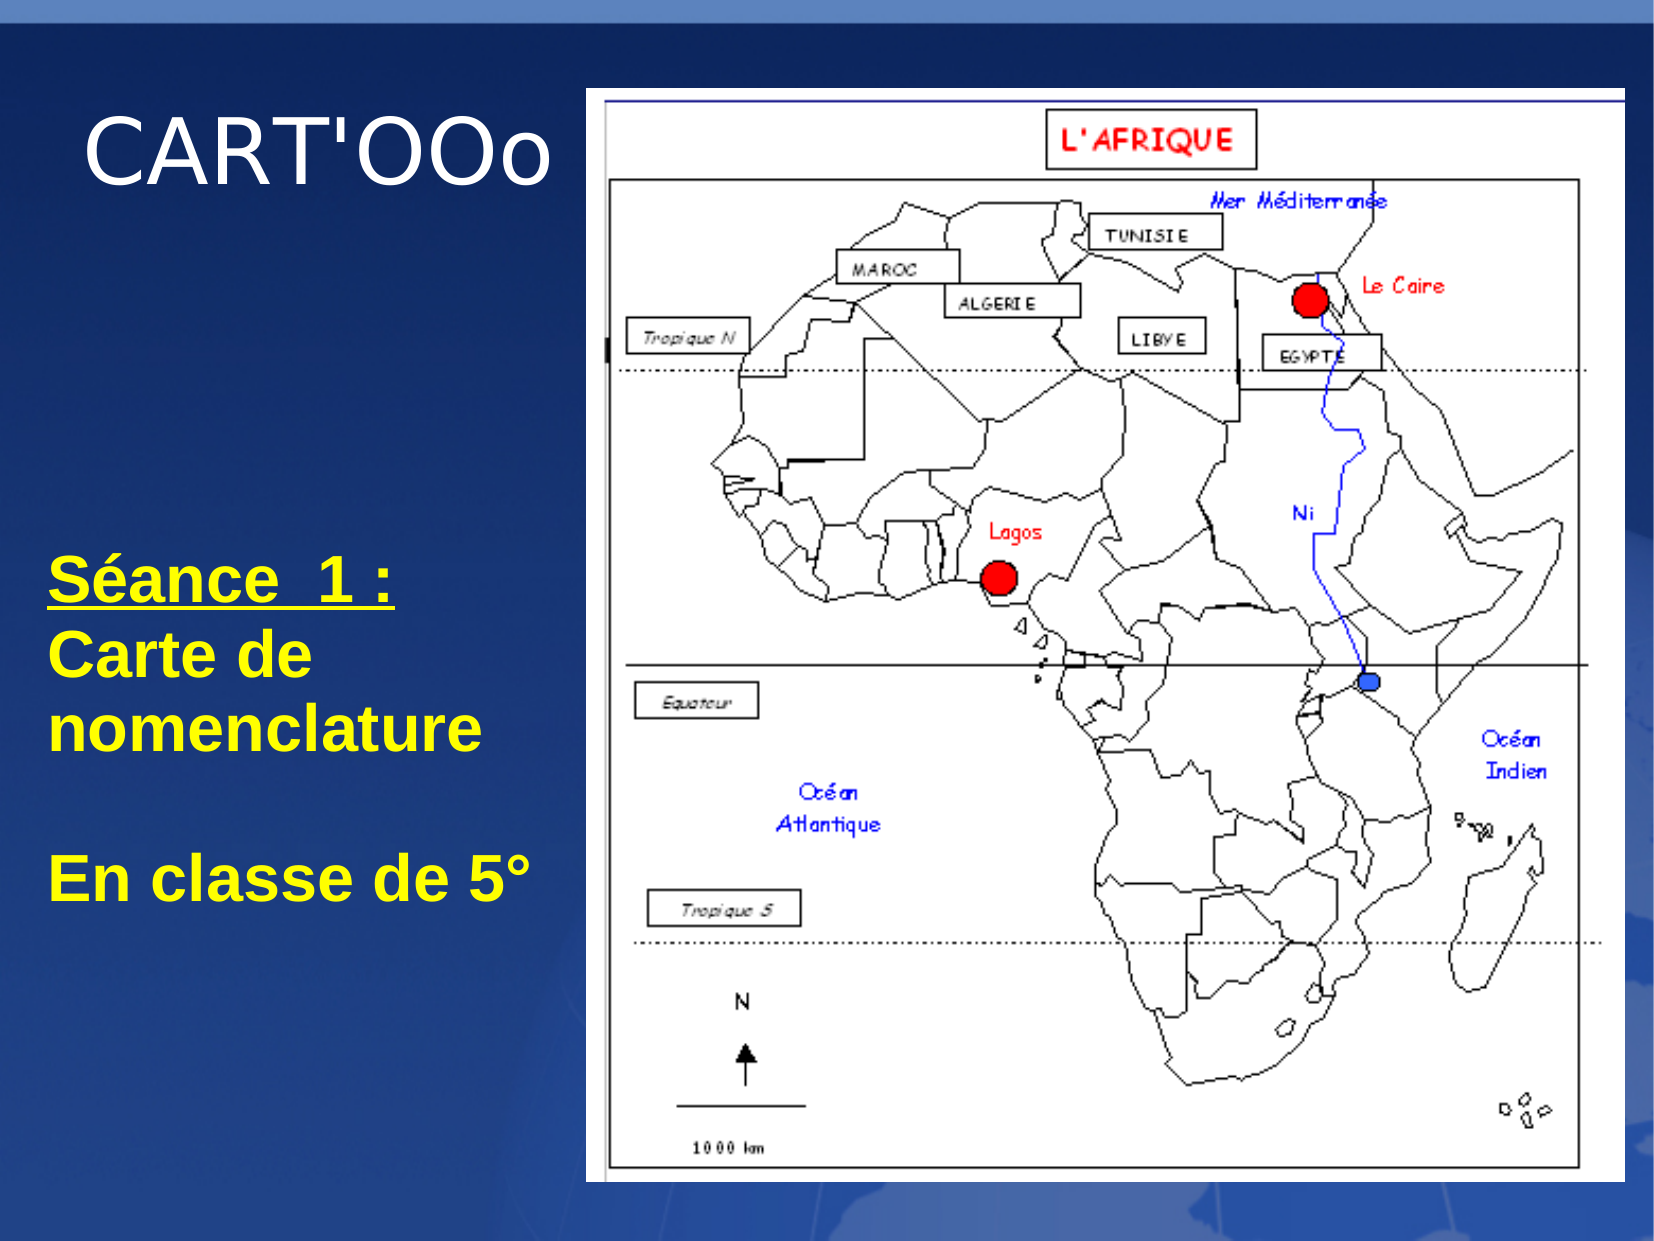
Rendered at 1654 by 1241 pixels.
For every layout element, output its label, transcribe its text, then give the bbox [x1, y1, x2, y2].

title CART'OOo [82, 49, 1571, 257]
picture [0, 0, 1654, 1241]
text_box Séance 1 : Carte de nomenclature En classe de 5° [29, 531, 591, 927]
